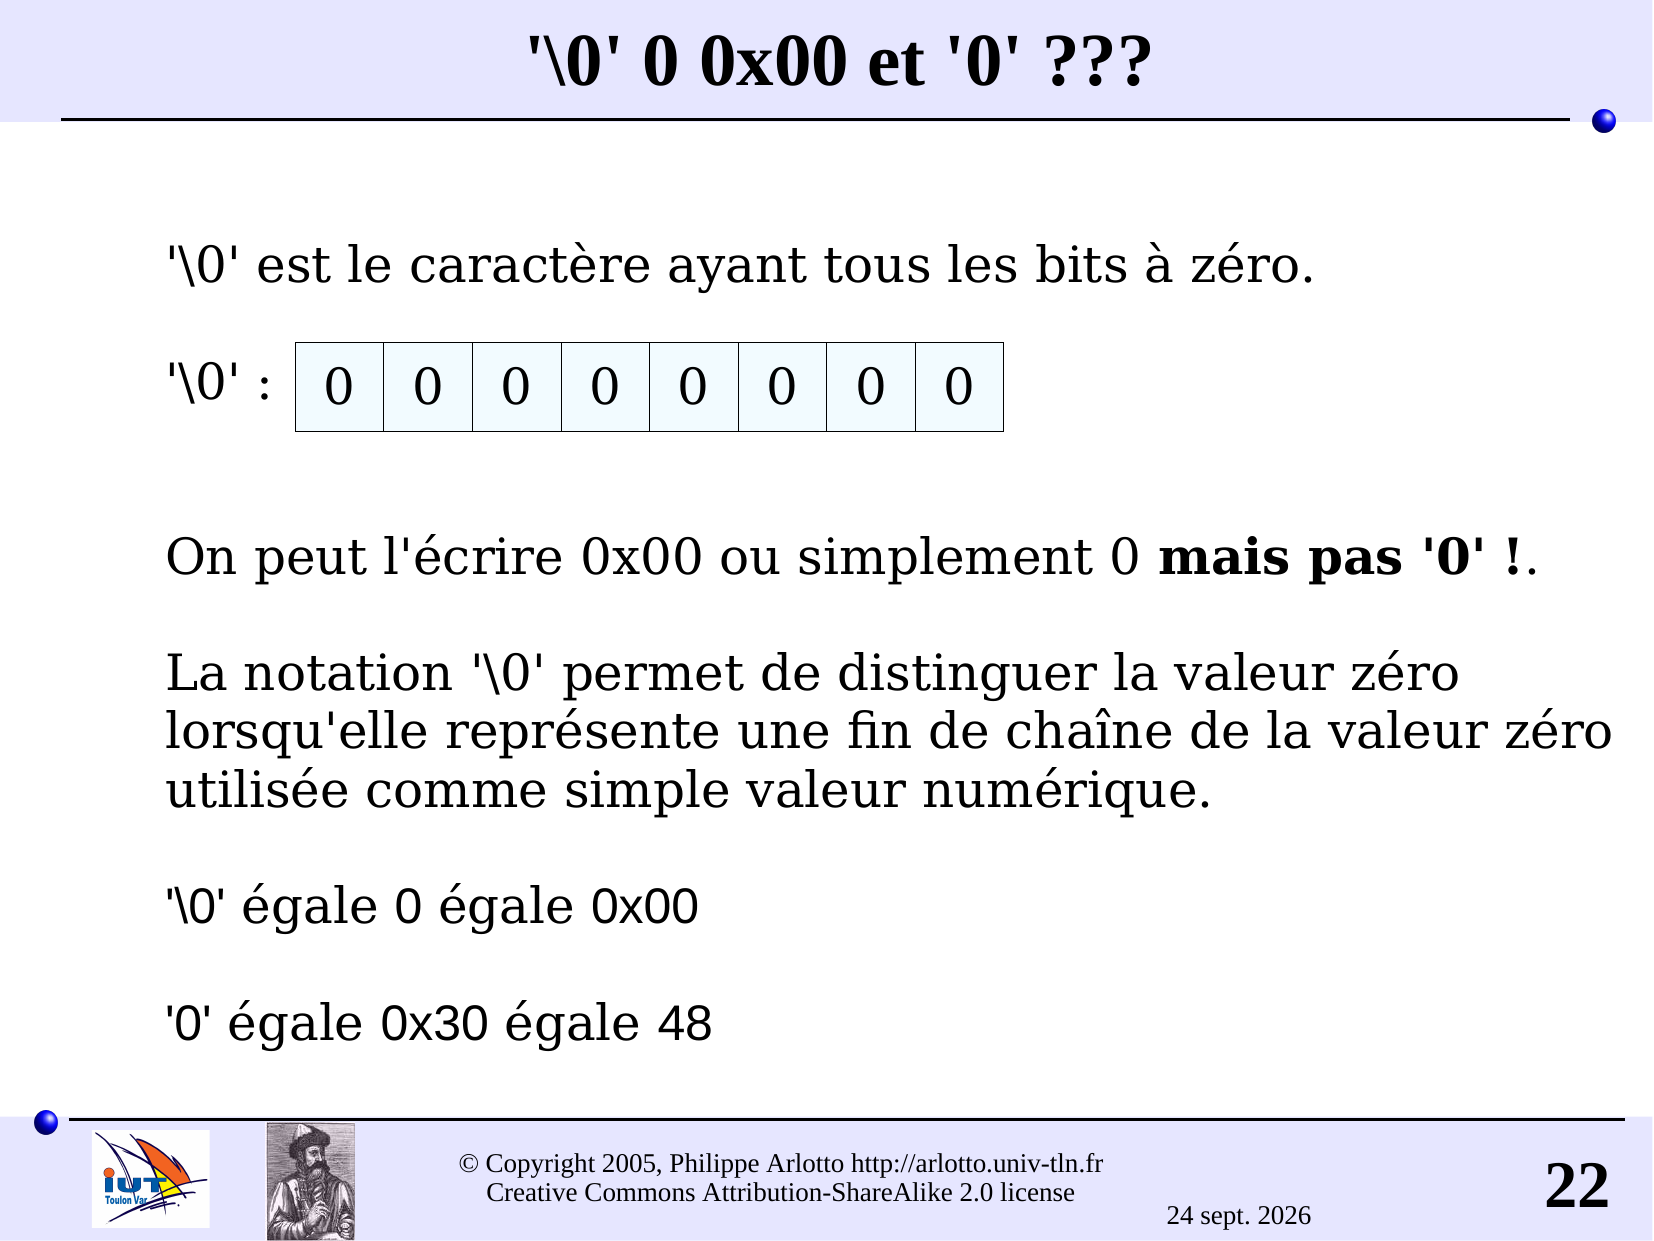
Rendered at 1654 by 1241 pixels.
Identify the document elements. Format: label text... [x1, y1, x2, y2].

text_box '\0' est le caractère ayant tous les bits à zéro. '\0' : On peut l'écrire 0x00 ou simplement 0 mais pas '0' !. La notation '\0' permet de distinguer la valeur zéro lorsqu'elle représente une fin de chaîne de la valeur zéro utilisée comme simple valeur numérique. '\0' égale 0 égale 0x00 '0' égale 0x30 égale 48 [165, 236, 1653, 1053]
text_box 0 [915, 342, 1004, 432]
title '\0' 0 0x00 et '0' ??? [95, 14, 1585, 107]
text_box 0 [561, 342, 649, 432]
text_box 0 [649, 342, 738, 432]
text_box 0 [295, 342, 383, 432]
picture [265, 1122, 355, 1241]
text_box 0 [826, 342, 915, 432]
text_box 0 [472, 342, 561, 432]
text_box 0 [383, 342, 472, 432]
text_box 0 [738, 342, 826, 432]
